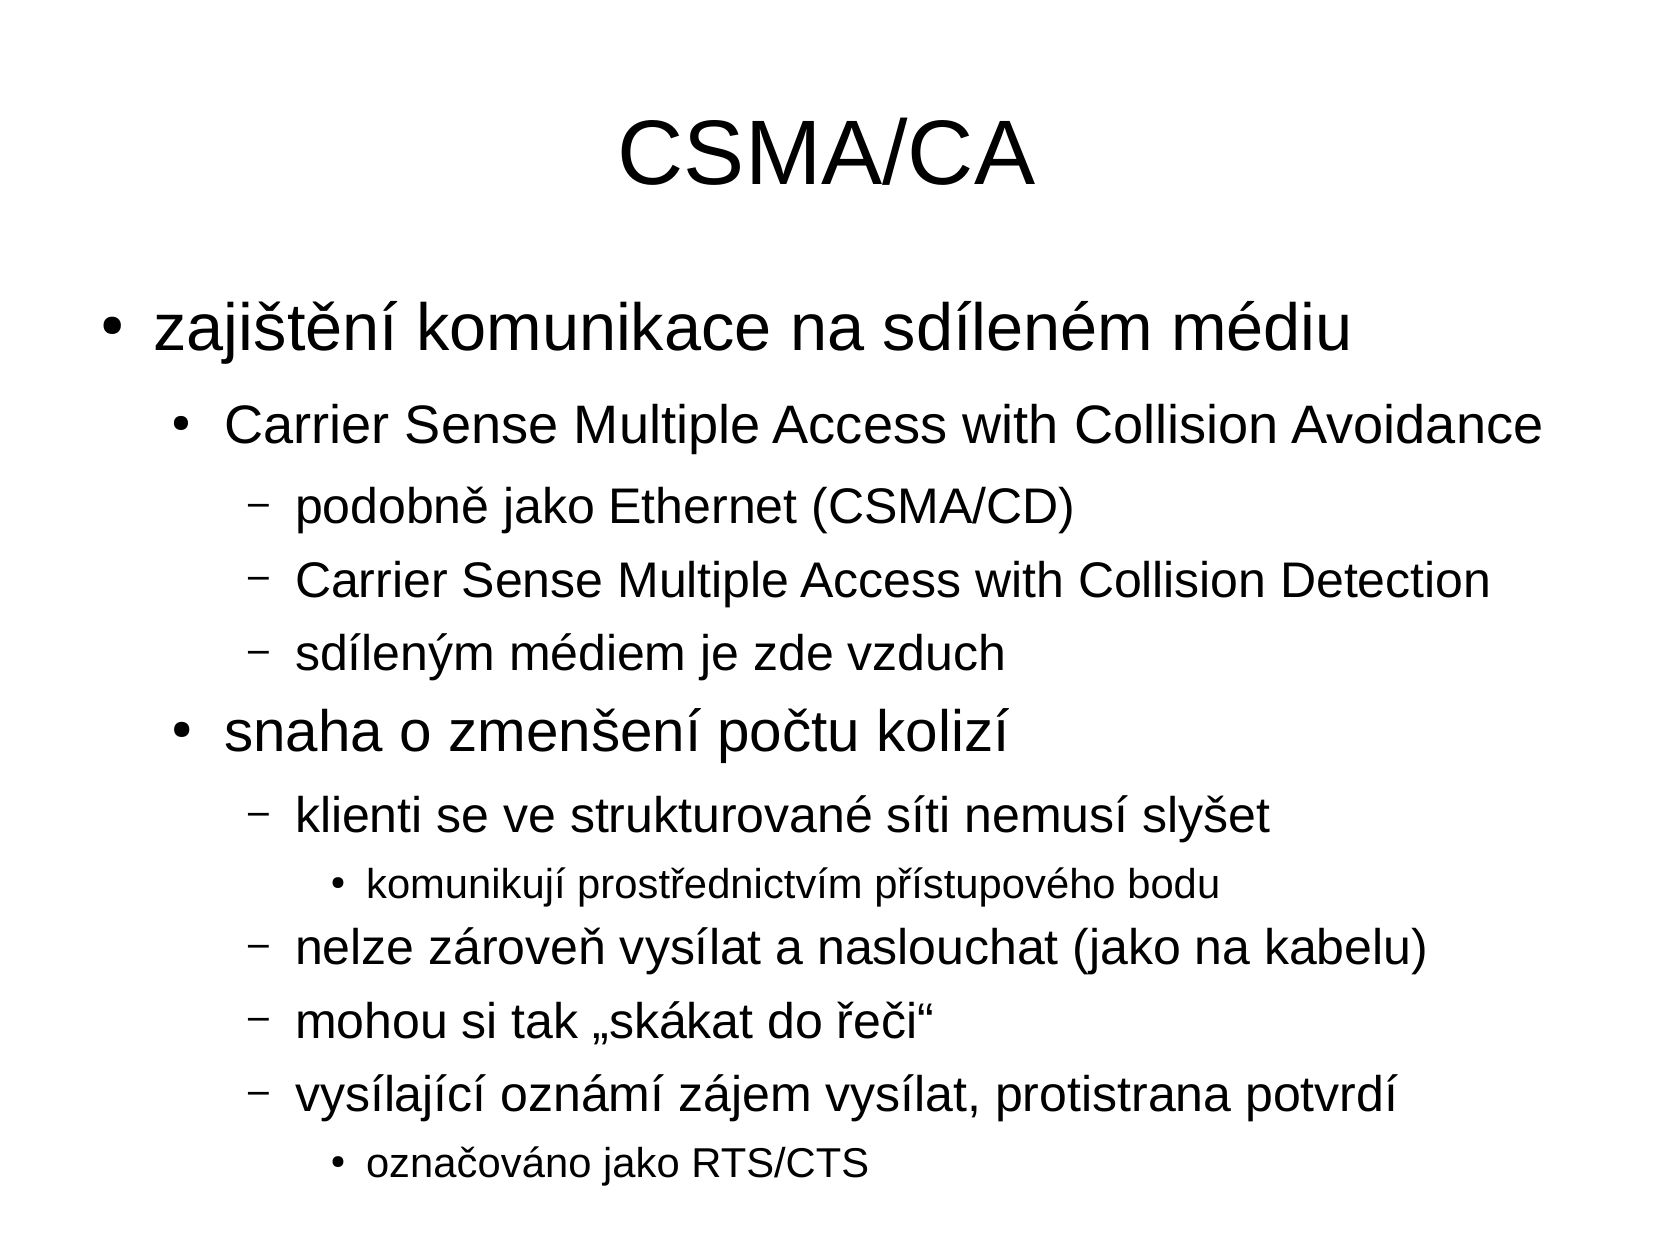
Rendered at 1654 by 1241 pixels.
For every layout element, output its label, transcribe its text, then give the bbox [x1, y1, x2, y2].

list zajištění komunikace na sdíleném médiu Carrier Sense Multiple Access with Collision Avoidance podobně jako Ethernet (CSMA/CD) Carrier Sense Multiple Access with Collision Detection sdíleným médiem je zde vzduch snaha o zmenšení počtu kolizí klienti se ve strukturované síti nemusí slyšet komunikují prostřednictvím přístupového bodu nelze zároveň vysílat a naslouchat (jako na kabelu) mohou si tak „skákat do řeči“ vysílající oznámí zájem vysílat, protistrana potvrdí označováno jako RTS/CTS [82, 290, 1571, 1187]
title CSMA/CA [82, 49, 1571, 257]
